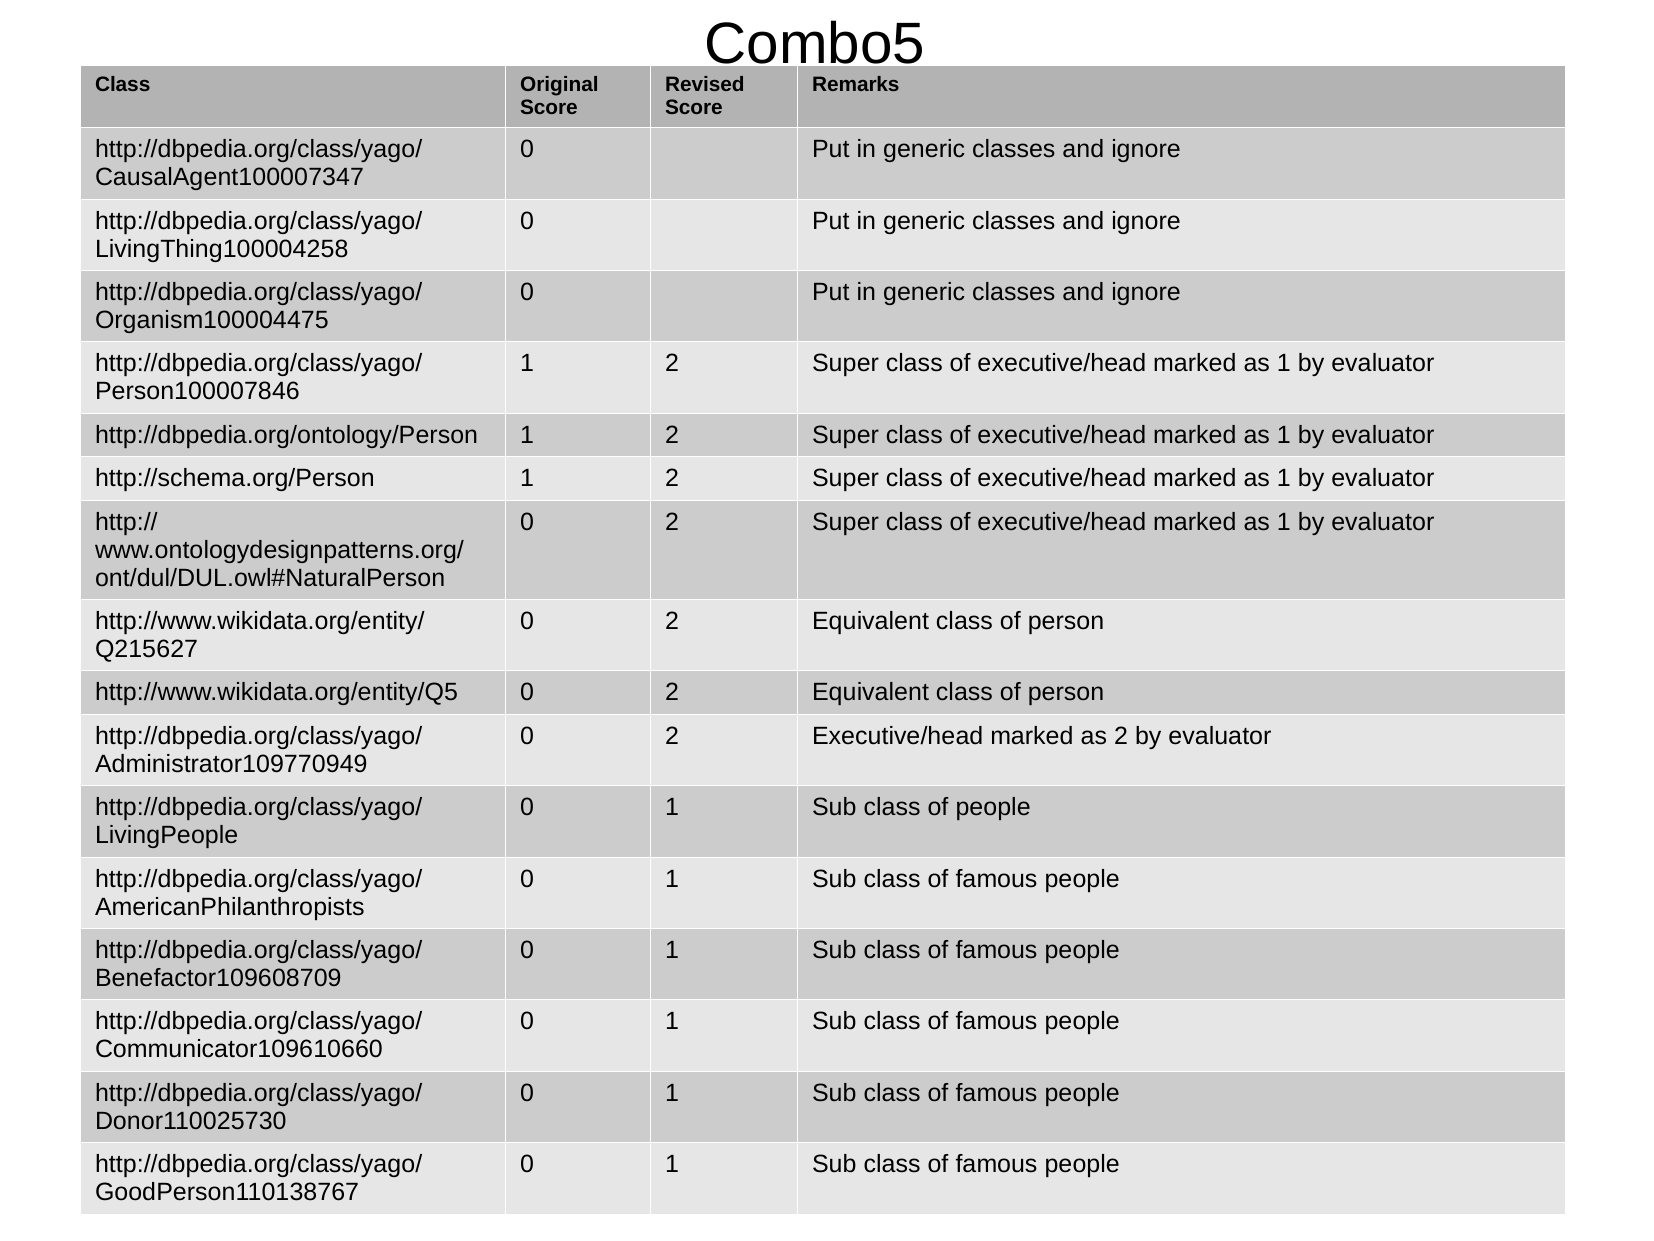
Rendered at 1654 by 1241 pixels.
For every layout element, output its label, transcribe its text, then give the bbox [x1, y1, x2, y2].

table_cell Sub class of famous people [798, 929, 1565, 999]
table_header Class [81, 76, 505, 127]
table_cell http://dbpedia.org/class/yago/Communicator109610660 [81, 1000, 505, 1071]
table_cell 0 [506, 1143, 650, 1214]
table_cell 0 [506, 128, 650, 199]
table_cell 0 [506, 1072, 650, 1142]
table_cell [651, 128, 797, 199]
table_cell 2 [651, 600, 797, 670]
table_header Remarks [798, 66, 1565, 127]
table_cell Executive/head marked as 2 by evaluator [798, 715, 1565, 785]
table_cell Super class of executive/head marked as 1 by evaluator [798, 457, 1565, 500]
table_cell Sub class of famous people [798, 1000, 1565, 1071]
table_cell 1 [651, 858, 797, 928]
table_cell 2 [651, 457, 797, 500]
table_cell http://dbpedia.org/class/yago/Administrator109770949 [81, 715, 505, 785]
table_cell Sub class of people [798, 786, 1565, 857]
title Combo5 [70, 10, 1560, 76]
table_cell Super class of executive/head marked as 1 by evaluator [798, 342, 1565, 413]
table_cell http://dbpedia.org/class/yago/Donor110025730 [81, 1072, 505, 1142]
table_cell http://dbpedia.org/class/yago/Benefactor109608709 [81, 929, 505, 999]
table_cell 1 [651, 786, 797, 857]
table_cell 0 [506, 600, 650, 670]
table_cell 0 [506, 271, 650, 341]
table_cell Equivalent class of person [798, 671, 1565, 714]
table_cell 2 [651, 715, 797, 785]
table_cell http://www.wikidata.org/entity/Q5 [81, 671, 505, 714]
table_cell 2 [651, 342, 797, 413]
table_cell 0 [506, 858, 650, 928]
table_cell 2 [651, 414, 797, 456]
table_cell Super class of executive/head marked as 1 by evaluator [798, 501, 1565, 599]
table_cell Super class of executive/head marked as 1 by evaluator [798, 414, 1565, 456]
table_cell http://dbpedia.org/class/yago/LivingPeople [81, 786, 505, 857]
table_cell 0 [506, 501, 650, 599]
table_cell http://dbpedia.org/class/yago/CausalAgent100007347 [81, 128, 505, 199]
table_cell 0 [506, 786, 650, 857]
table_cell 0 [506, 1000, 650, 1071]
table_cell http://dbpedia.org/class/yago/Organism100004475 [81, 271, 505, 341]
table_cell 0 [506, 929, 650, 999]
table_cell 1 [651, 1072, 797, 1142]
table_cell 1 [651, 929, 797, 999]
table_cell http://dbpedia.org/ontology/Person [81, 414, 505, 456]
table_cell 0 [506, 671, 650, 714]
table_cell http://www.ontologydesignpatterns.org/ont/dul/DUL.owl#NaturalPerson [81, 501, 505, 599]
table_cell [651, 271, 797, 341]
table_cell Put in generic classes and ignore [798, 128, 1565, 199]
table_cell 1 [651, 1000, 797, 1071]
table_cell Sub class of famous people [798, 1143, 1565, 1214]
table_cell http://dbpedia.org/class/yago/LivingThing100004258 [81, 200, 505, 270]
table_cell 1 [506, 457, 650, 500]
table_cell Sub class of famous people [798, 858, 1565, 928]
table_cell Equivalent class of person [798, 600, 1565, 670]
table_cell http://dbpedia.org/class/yago/GoodPerson110138767 [81, 1143, 505, 1214]
table_cell 2 [651, 671, 797, 714]
table_cell [651, 200, 797, 270]
table_cell http://www.wikidata.org/entity/Q215627 [81, 600, 505, 670]
table_cell Sub class of famous people [798, 1072, 1565, 1142]
table_cell Put in generic classes and ignore [798, 271, 1565, 341]
table_header Revised Score [651, 76, 797, 127]
table_cell 1 [651, 1143, 797, 1214]
table_cell 0 [506, 715, 650, 785]
table_cell 0 [506, 200, 650, 270]
table_cell http://schema.org/Person [81, 457, 505, 500]
table_cell http://dbpedia.org/class/yago/AmericanPhilanthropists [81, 858, 505, 928]
table_cell 2 [651, 501, 797, 599]
table_cell 1 [506, 342, 650, 413]
table_cell http://dbpedia.org/class/yago/Person100007846 [81, 342, 505, 413]
table_header Original Score [506, 76, 650, 127]
table_cell 1 [506, 414, 650, 456]
table_cell Put in generic classes and ignore [798, 200, 1565, 270]
